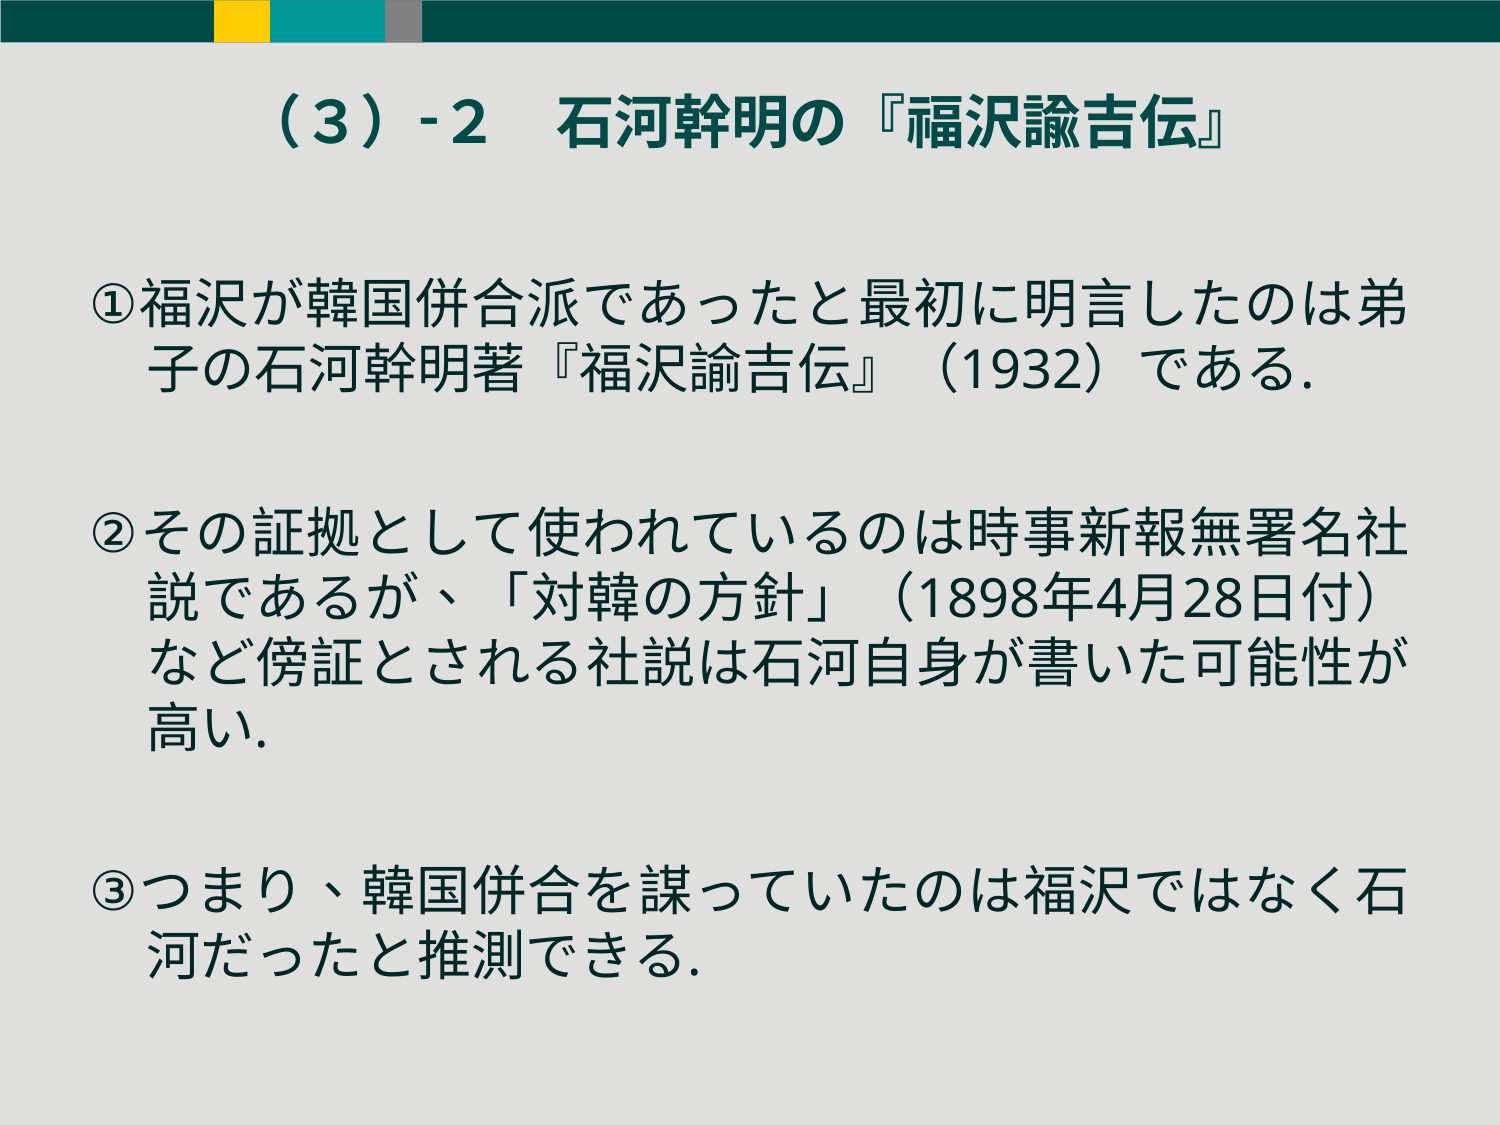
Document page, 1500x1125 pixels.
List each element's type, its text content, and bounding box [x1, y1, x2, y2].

title （３）-２ 石河幹明の『福沢諭吉伝』 [75, 78, 1425, 233]
list ①福沢が韓国併合派であったと最初に明言したのは弟子の石河幹明著『福沢諭吉伝』（1932）である. ②その証拠として使われているのは時事新報無署名社説であるが、「対韓の方針」（1898年4月28日付）など傍証とされる社説は石河自身が書いた可能性が高い. ③つまり、韓国併合を謀っていたのは福沢ではなく石河だったと推測できる. [75, 262, 1425, 1026]
